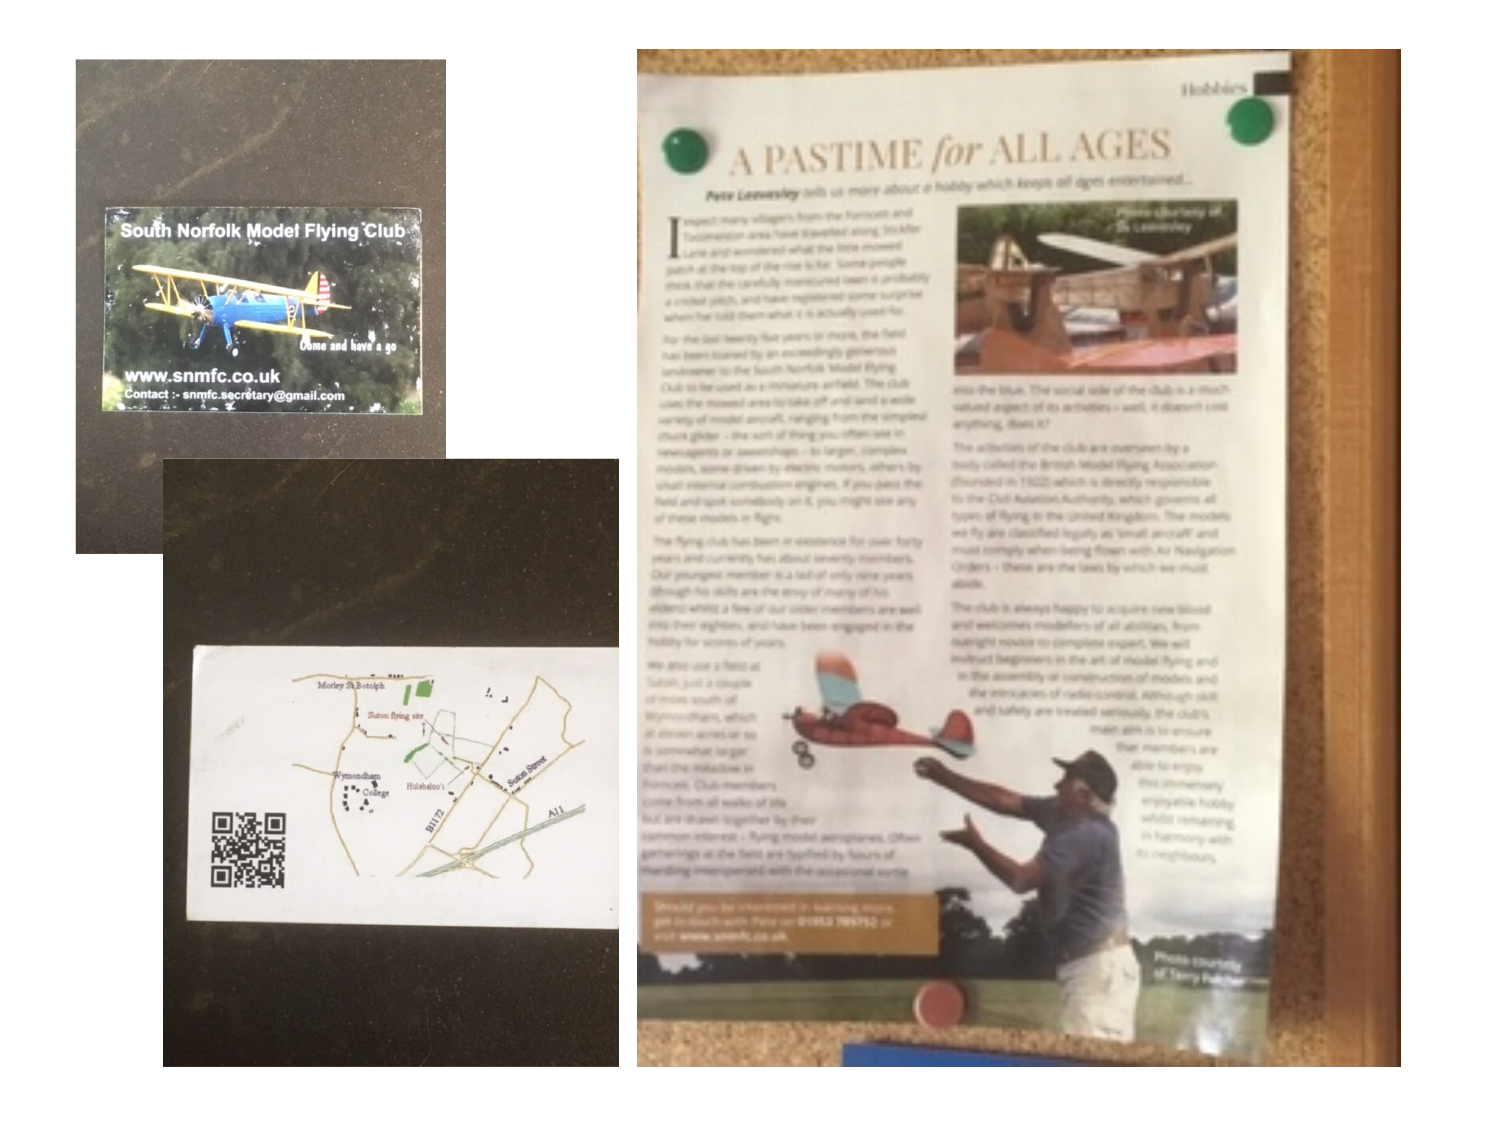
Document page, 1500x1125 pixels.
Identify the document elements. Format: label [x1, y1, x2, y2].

picture [75, 59, 619, 1067]
picture [637, 50, 1401, 1067]
